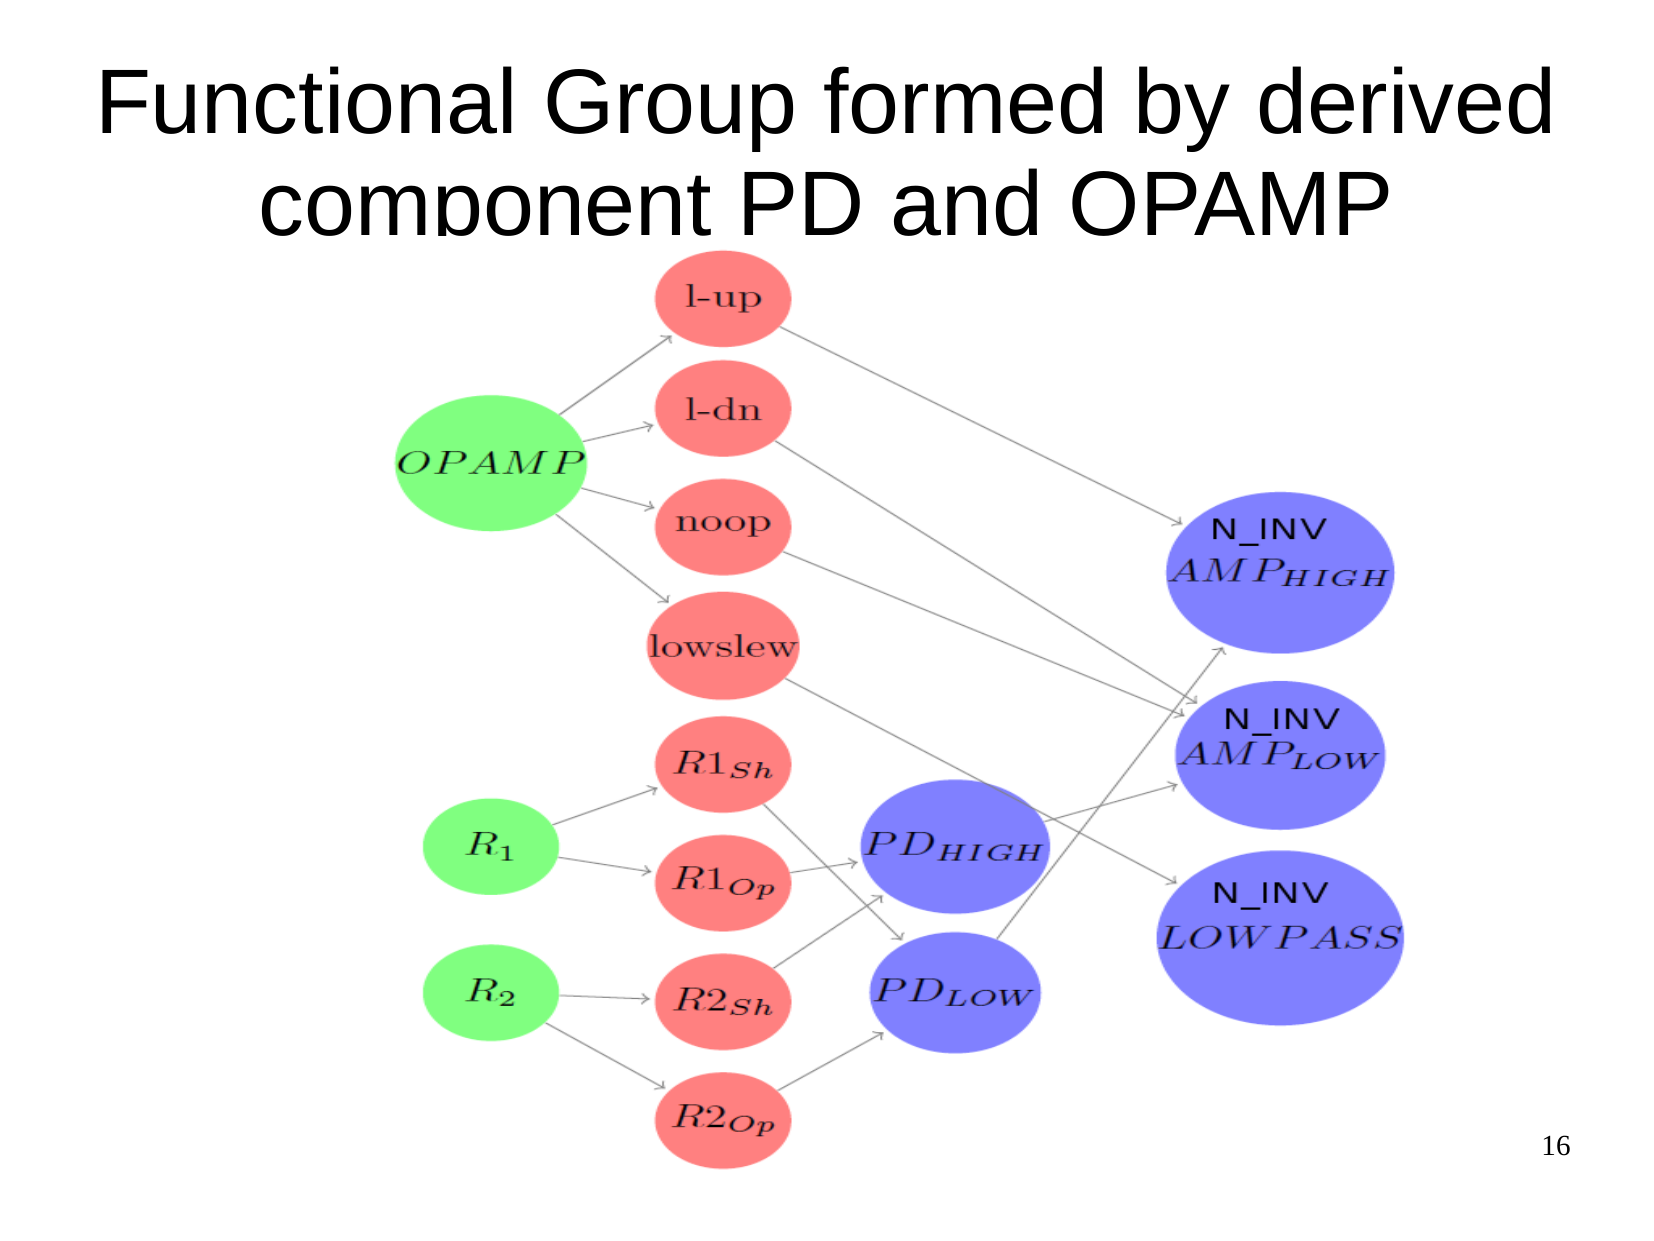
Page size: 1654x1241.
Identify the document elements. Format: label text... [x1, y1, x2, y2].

picture [265, 236, 1477, 1182]
title Functional Group formed by derived component PD and OPAMP [82, 49, 1571, 257]
